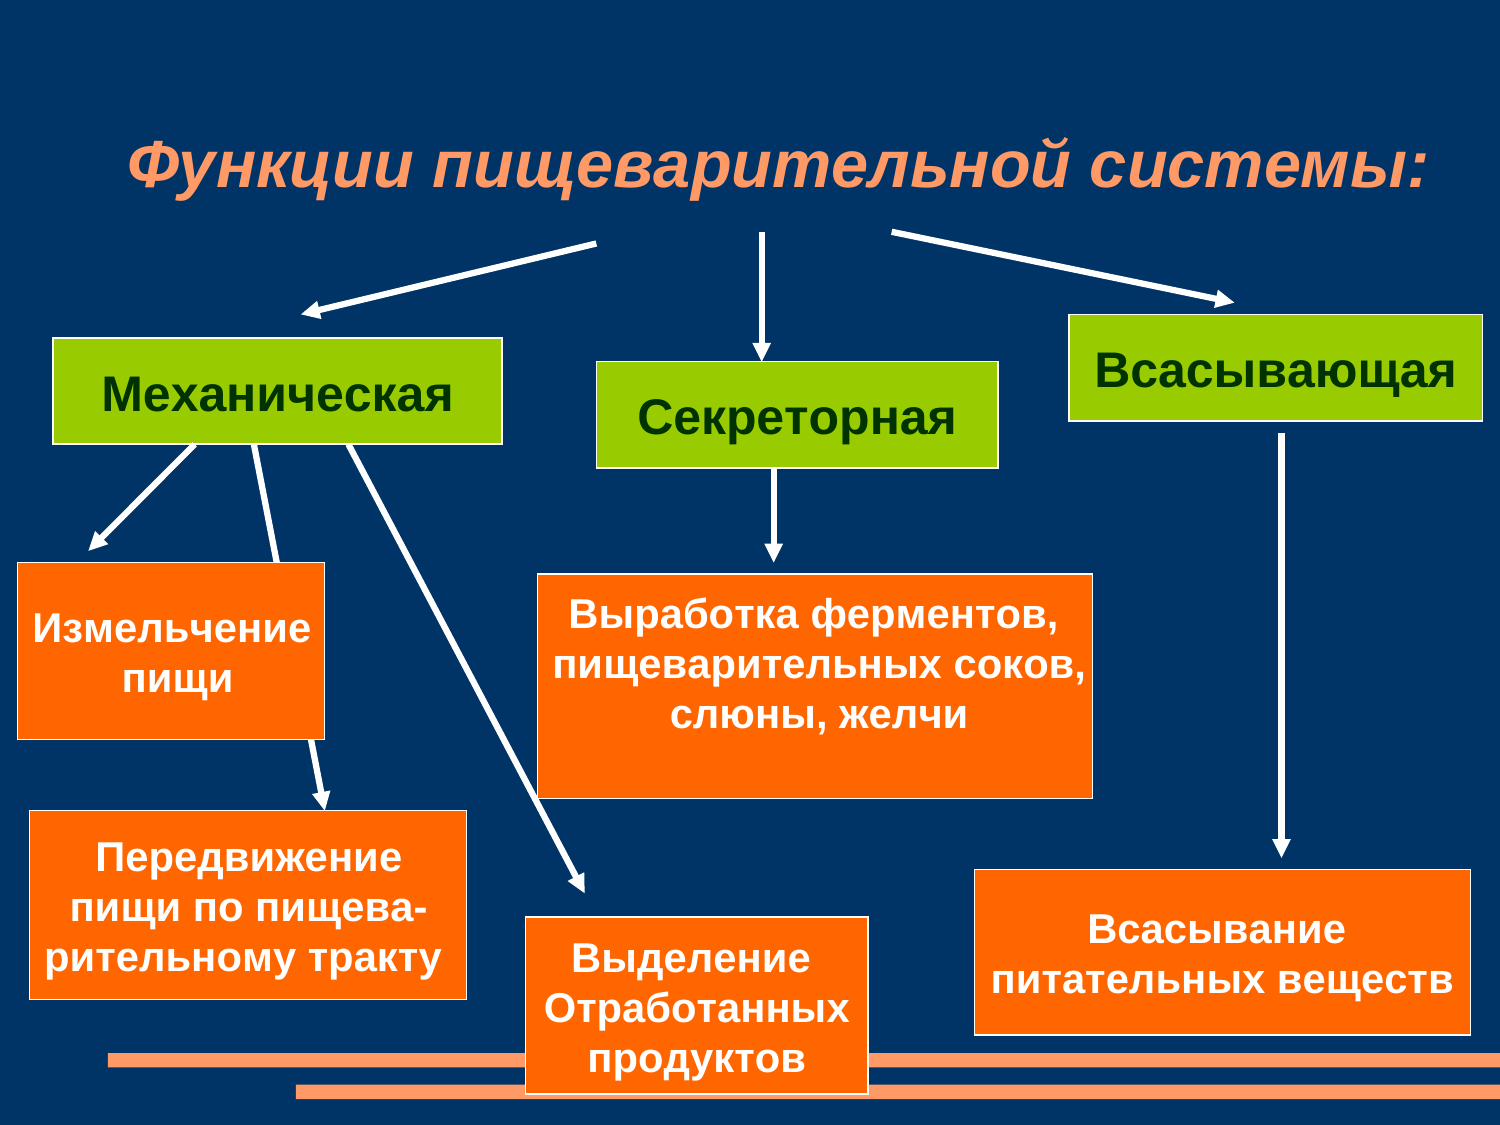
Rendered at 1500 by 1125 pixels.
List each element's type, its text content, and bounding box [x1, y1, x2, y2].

text_box Измельчение пищи [17, 562, 325, 740]
text_box Передвижение пищи по пищева- рительному тракту [29, 810, 467, 1000]
text_box Всасывающая [1069, 314, 1483, 421]
text_box Всасывание питательных веществ [974, 869, 1471, 1035]
text_box Выделение Отработанных продуктов [525, 916, 869, 1094]
text_box Механическая [53, 337, 502, 445]
text_box Выработка ферментов, пищеварительных соков, слюны, желчи [537, 574, 1093, 799]
text_box Секреторная [596, 361, 999, 468]
title Функции пищеварительной системы: [75, 66, 1451, 256]
